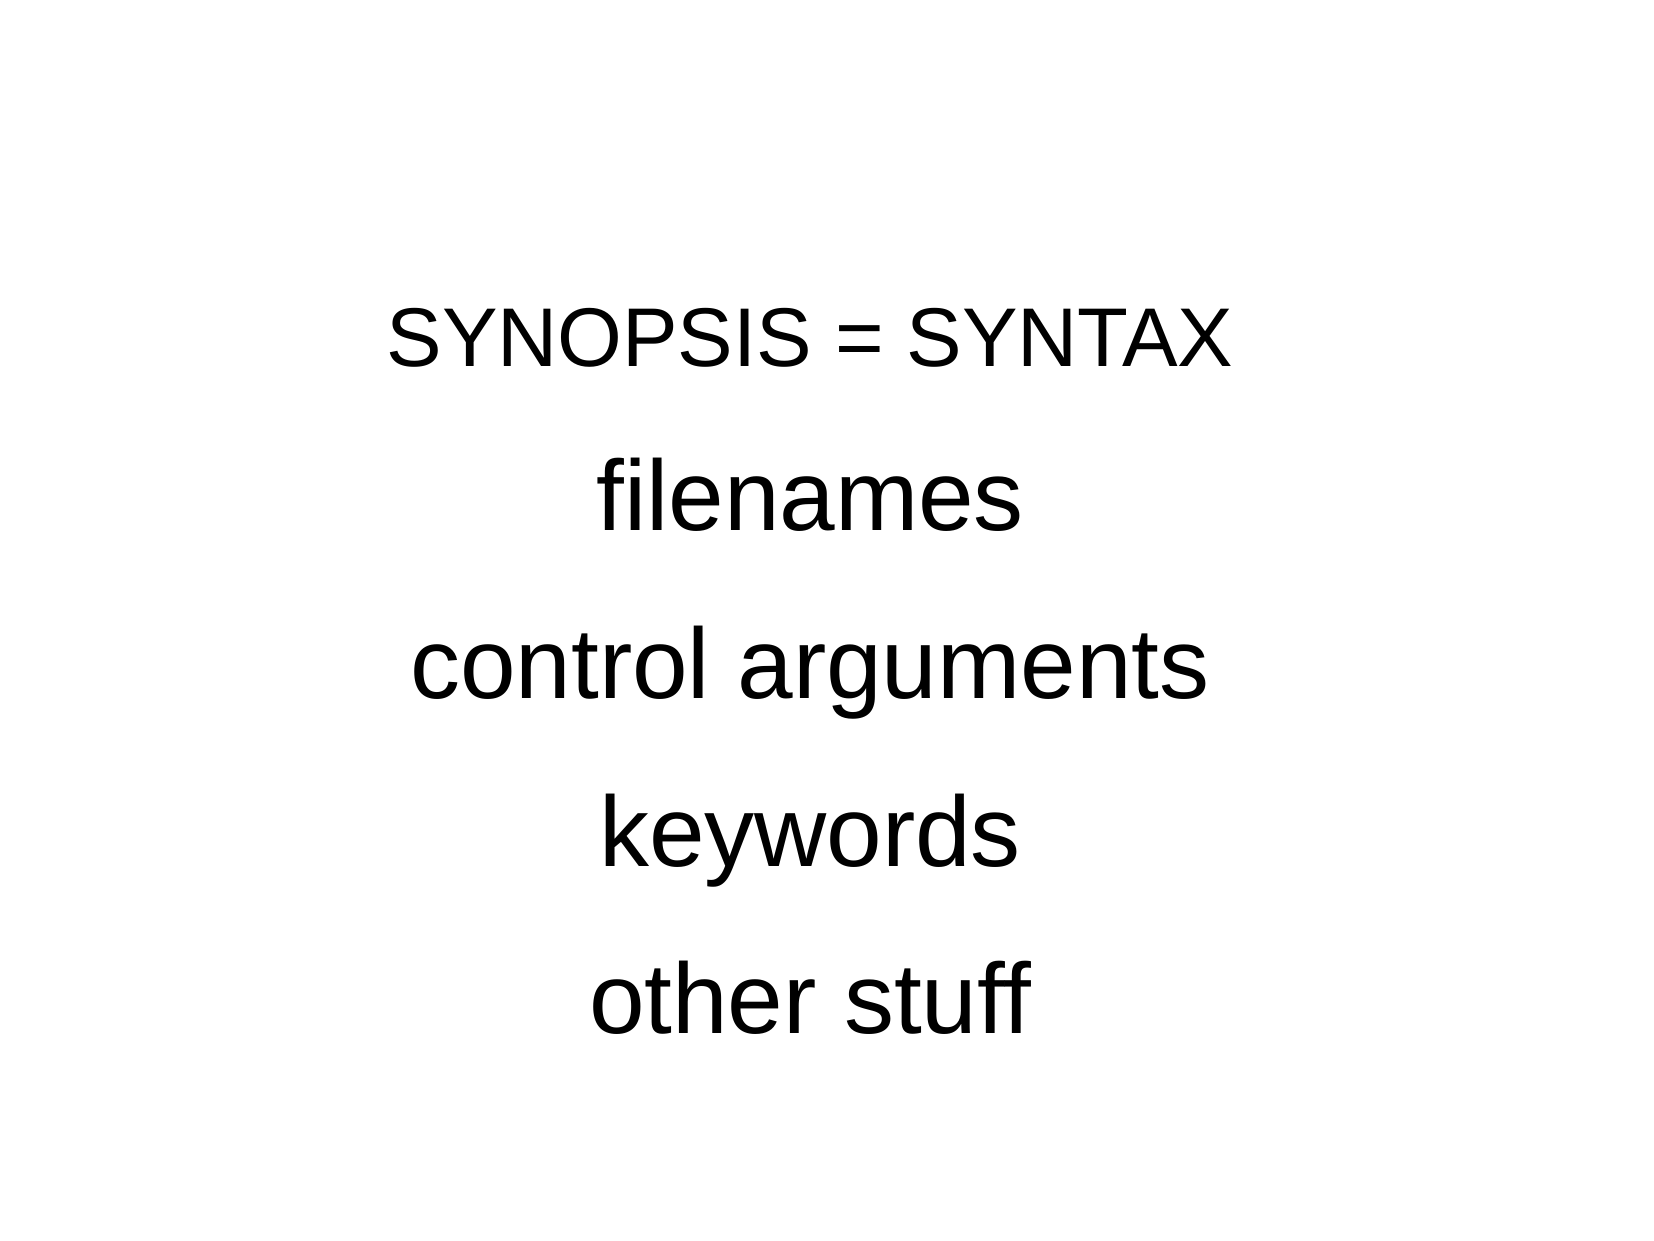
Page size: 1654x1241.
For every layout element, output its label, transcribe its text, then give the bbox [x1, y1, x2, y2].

text_box SYNOPSIS = SYNTAX filenames control arguments keywords other stuff [82, 268, 1538, 1032]
